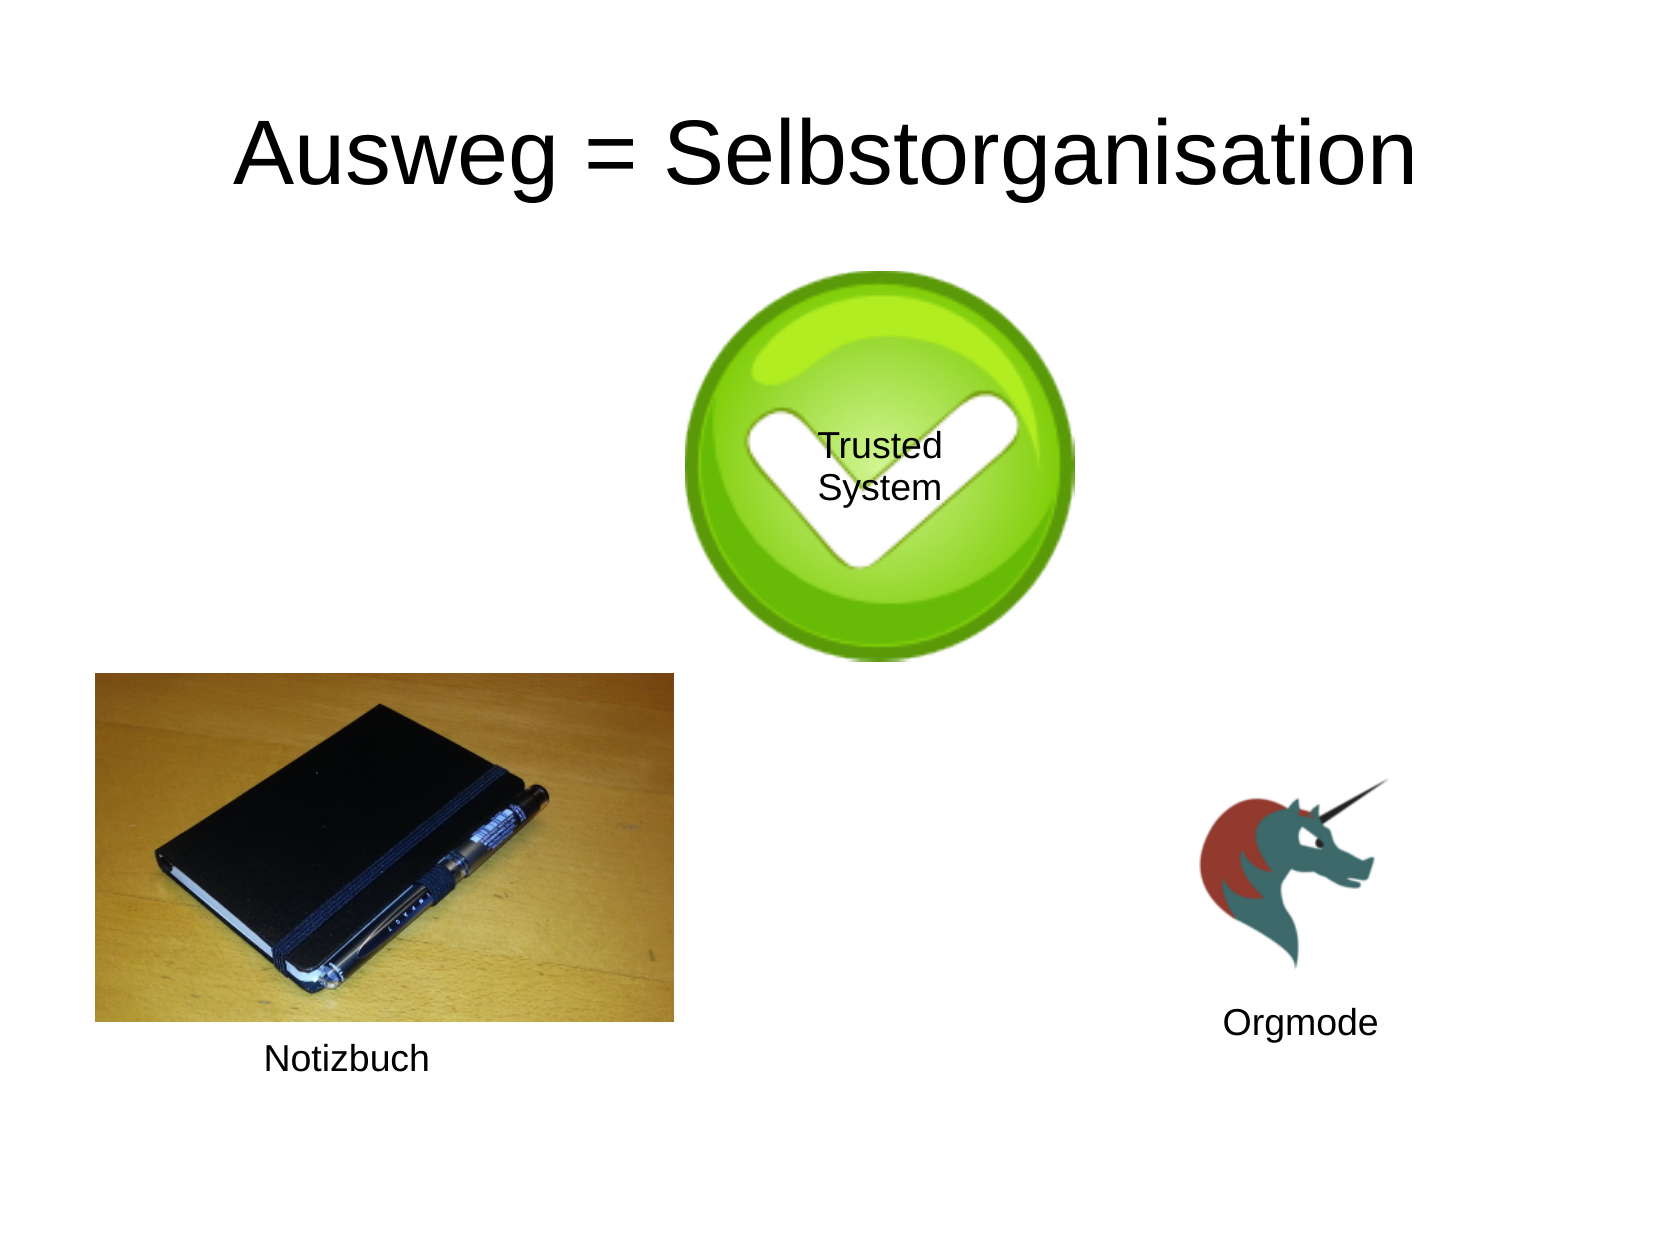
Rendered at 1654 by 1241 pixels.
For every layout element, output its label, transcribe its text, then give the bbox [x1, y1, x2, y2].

picture [95, 673, 674, 1022]
text_box Notizbuch [248, 1029, 445, 1087]
picture [1180, 755, 1406, 996]
text_box Orgmode [1208, 994, 1394, 1052]
title Ausweg = Selbstorganisation [82, 49, 1571, 257]
picture [685, 271, 1075, 662]
